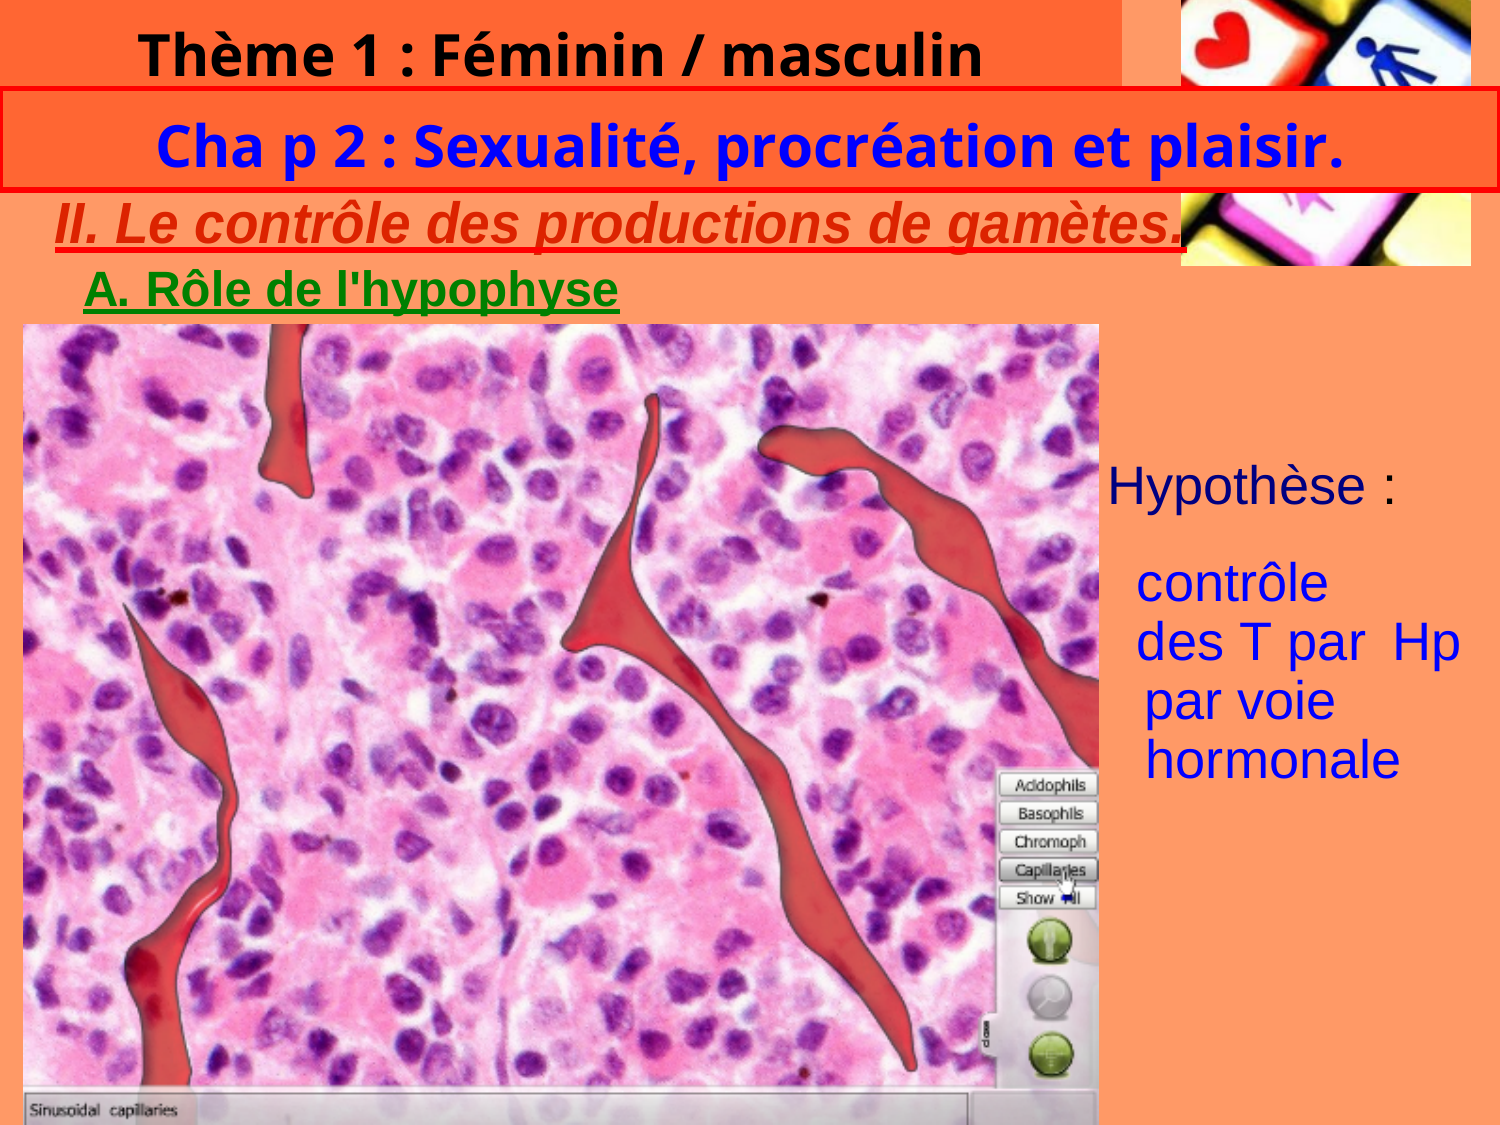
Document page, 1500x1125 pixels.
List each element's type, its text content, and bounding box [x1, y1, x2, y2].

text_box par voie [1129, 658, 1359, 739]
picture [1181, 0, 1471, 88]
text_box hormonale [1130, 717, 1418, 798]
picture [1181, 191, 1471, 259]
chart [53, 189, 1398, 255]
text_box Hp [1377, 599, 1477, 680]
text_box Hypothèse : [1092, 442, 1418, 523]
chart [81, 259, 1500, 374]
picture [23, 324, 1099, 1125]
text_box Cha p 2 : Sexualité, procréation et plaisir. [0, 88, 1500, 191]
text_box des T par [1122, 599, 1377, 680]
text_box Thème 1 : Féminin / masculin [0, 0, 1122, 88]
text_box contrôle [1122, 540, 1447, 599]
